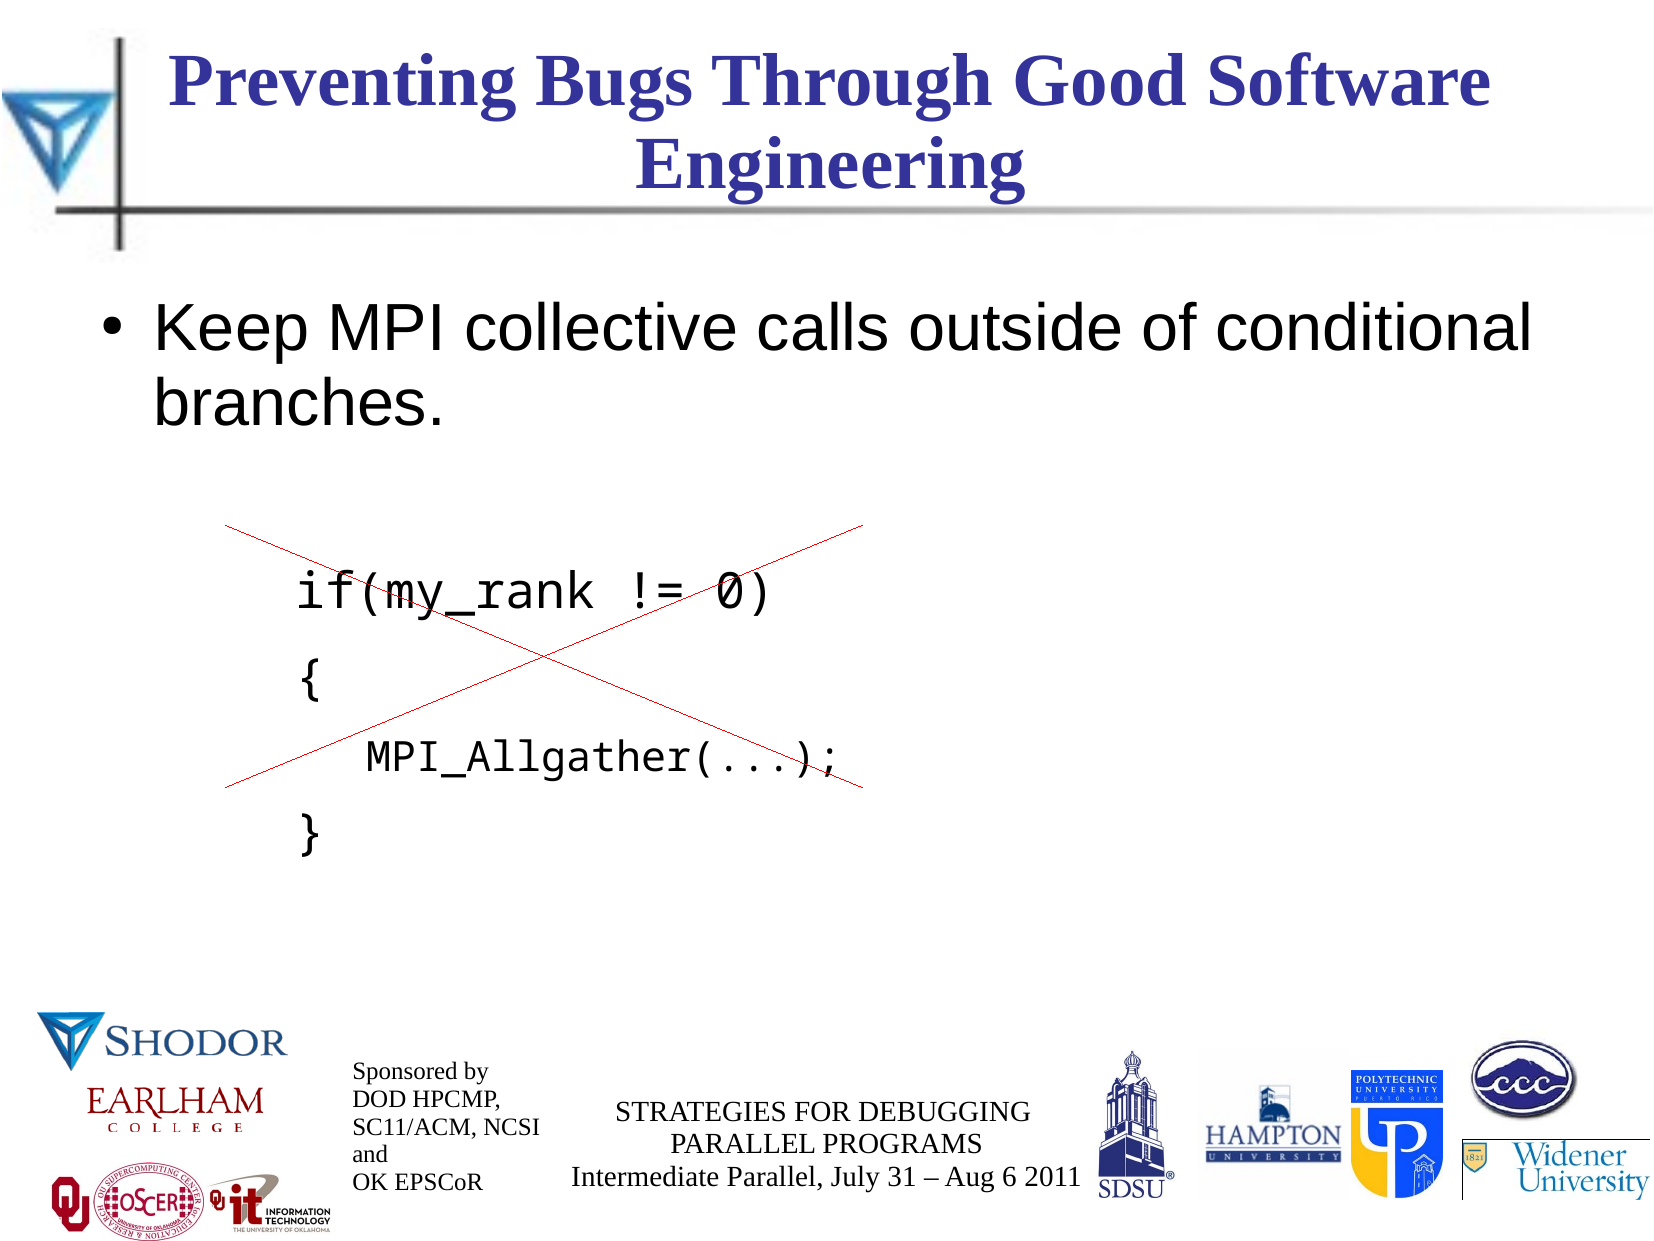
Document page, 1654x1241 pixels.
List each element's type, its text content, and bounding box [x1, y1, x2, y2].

picture [1571, 1030, 1581, 1088]
text_box STRATEGIES FOR DEBUGGING PARALLEL PROGRAMS Intermediate Parallel, July 31 – Aug 6 2011 [1351, 1088, 1654, 1201]
picture [1197, 1126, 1351, 1201]
picture [2, 28, 1654, 263]
title Preventing Bugs Through Good Software Engineering [86, 17, 1576, 226]
picture [75, 1031, 82, 1053]
picture [50, 1201, 90, 1233]
text_box STRATEGIES FOR DEBUGGING PARALLEL PROGRAMS Intermediate Parallel, July 31 – Aug 6 2011 [0, 1088, 1197, 1201]
list Keep MPI collective calls outside of conditional branches. if(my_rank != 0) { MPI_Allgather(...); } [82, 290, 1571, 1126]
picture [37, 1012, 82, 1071]
picture [93, 1201, 338, 1241]
